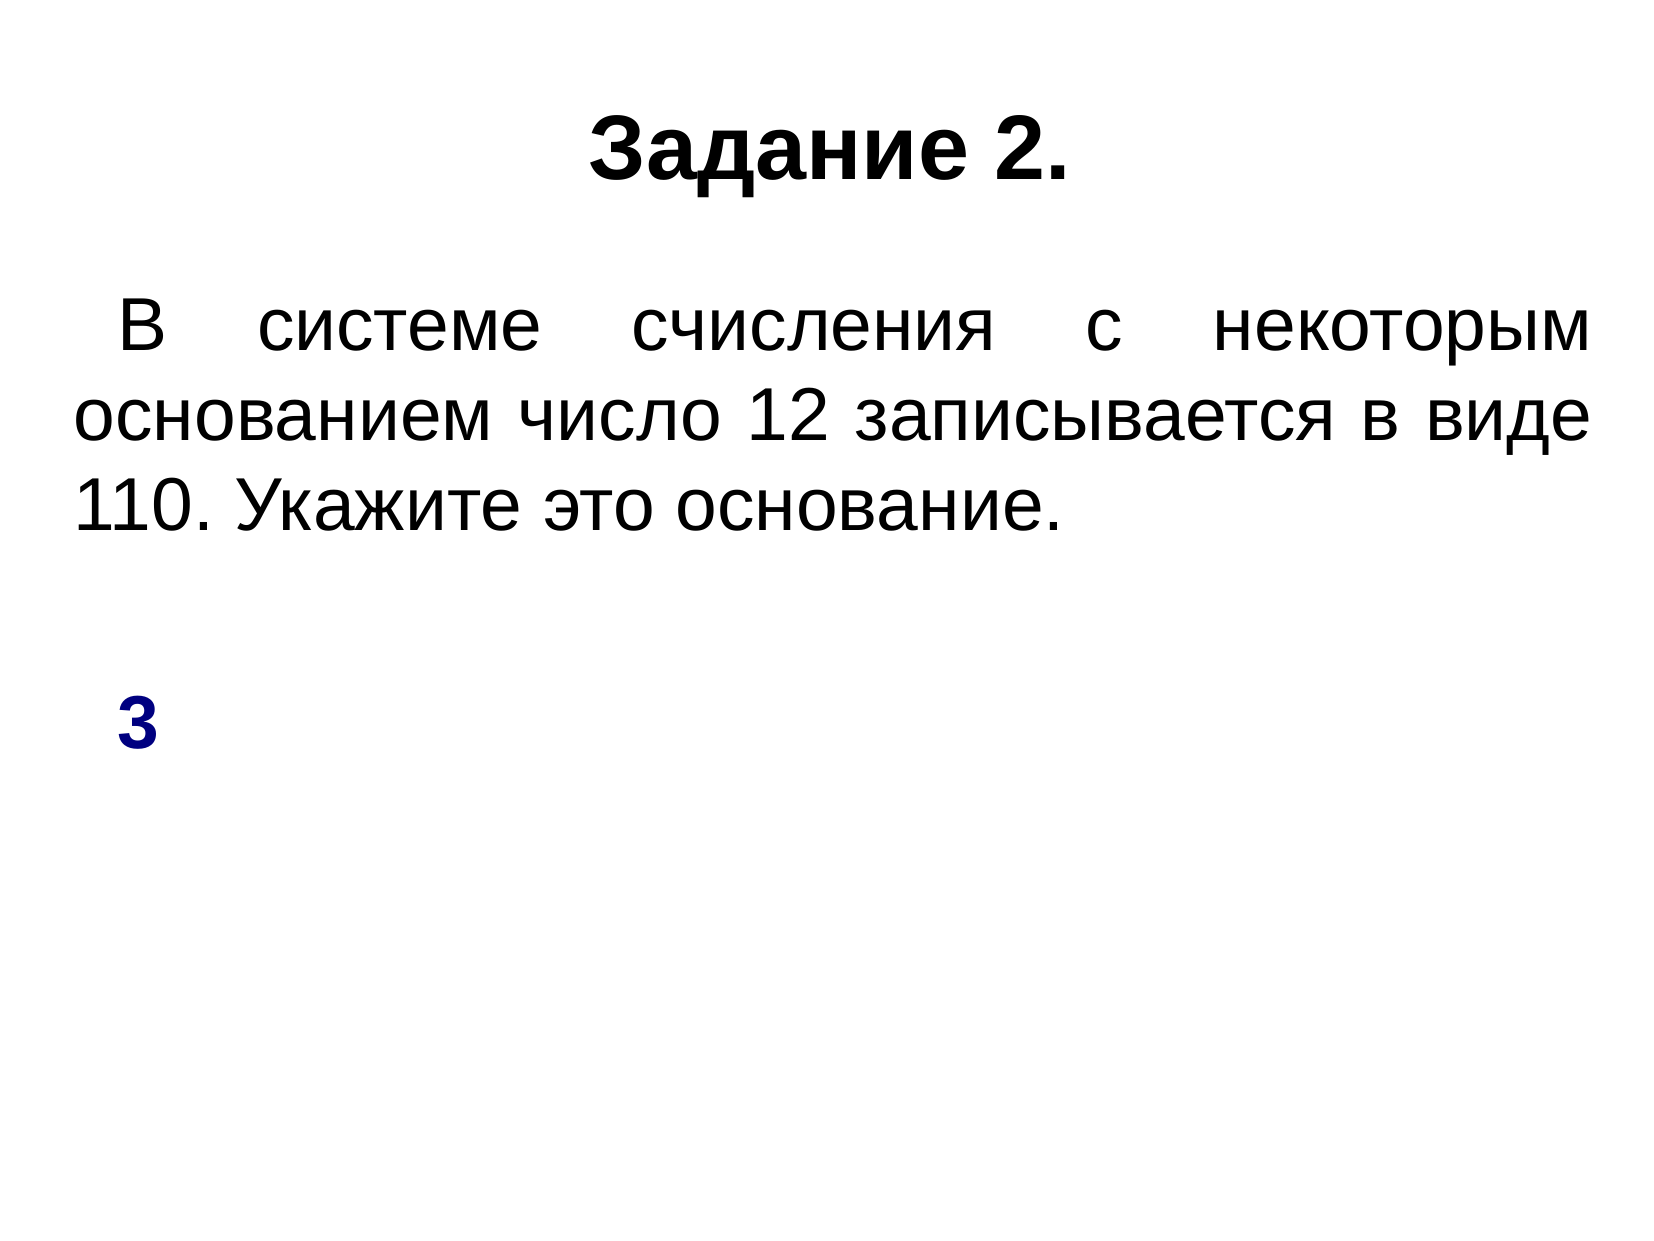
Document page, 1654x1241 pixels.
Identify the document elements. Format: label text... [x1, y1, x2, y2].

title Задание 2. [82, 68, 1571, 268]
text_box В системе счисления с некоторым основанием число 12 записывается в виде 110. Укажите это основание. 3 [58, 268, 1609, 1194]
